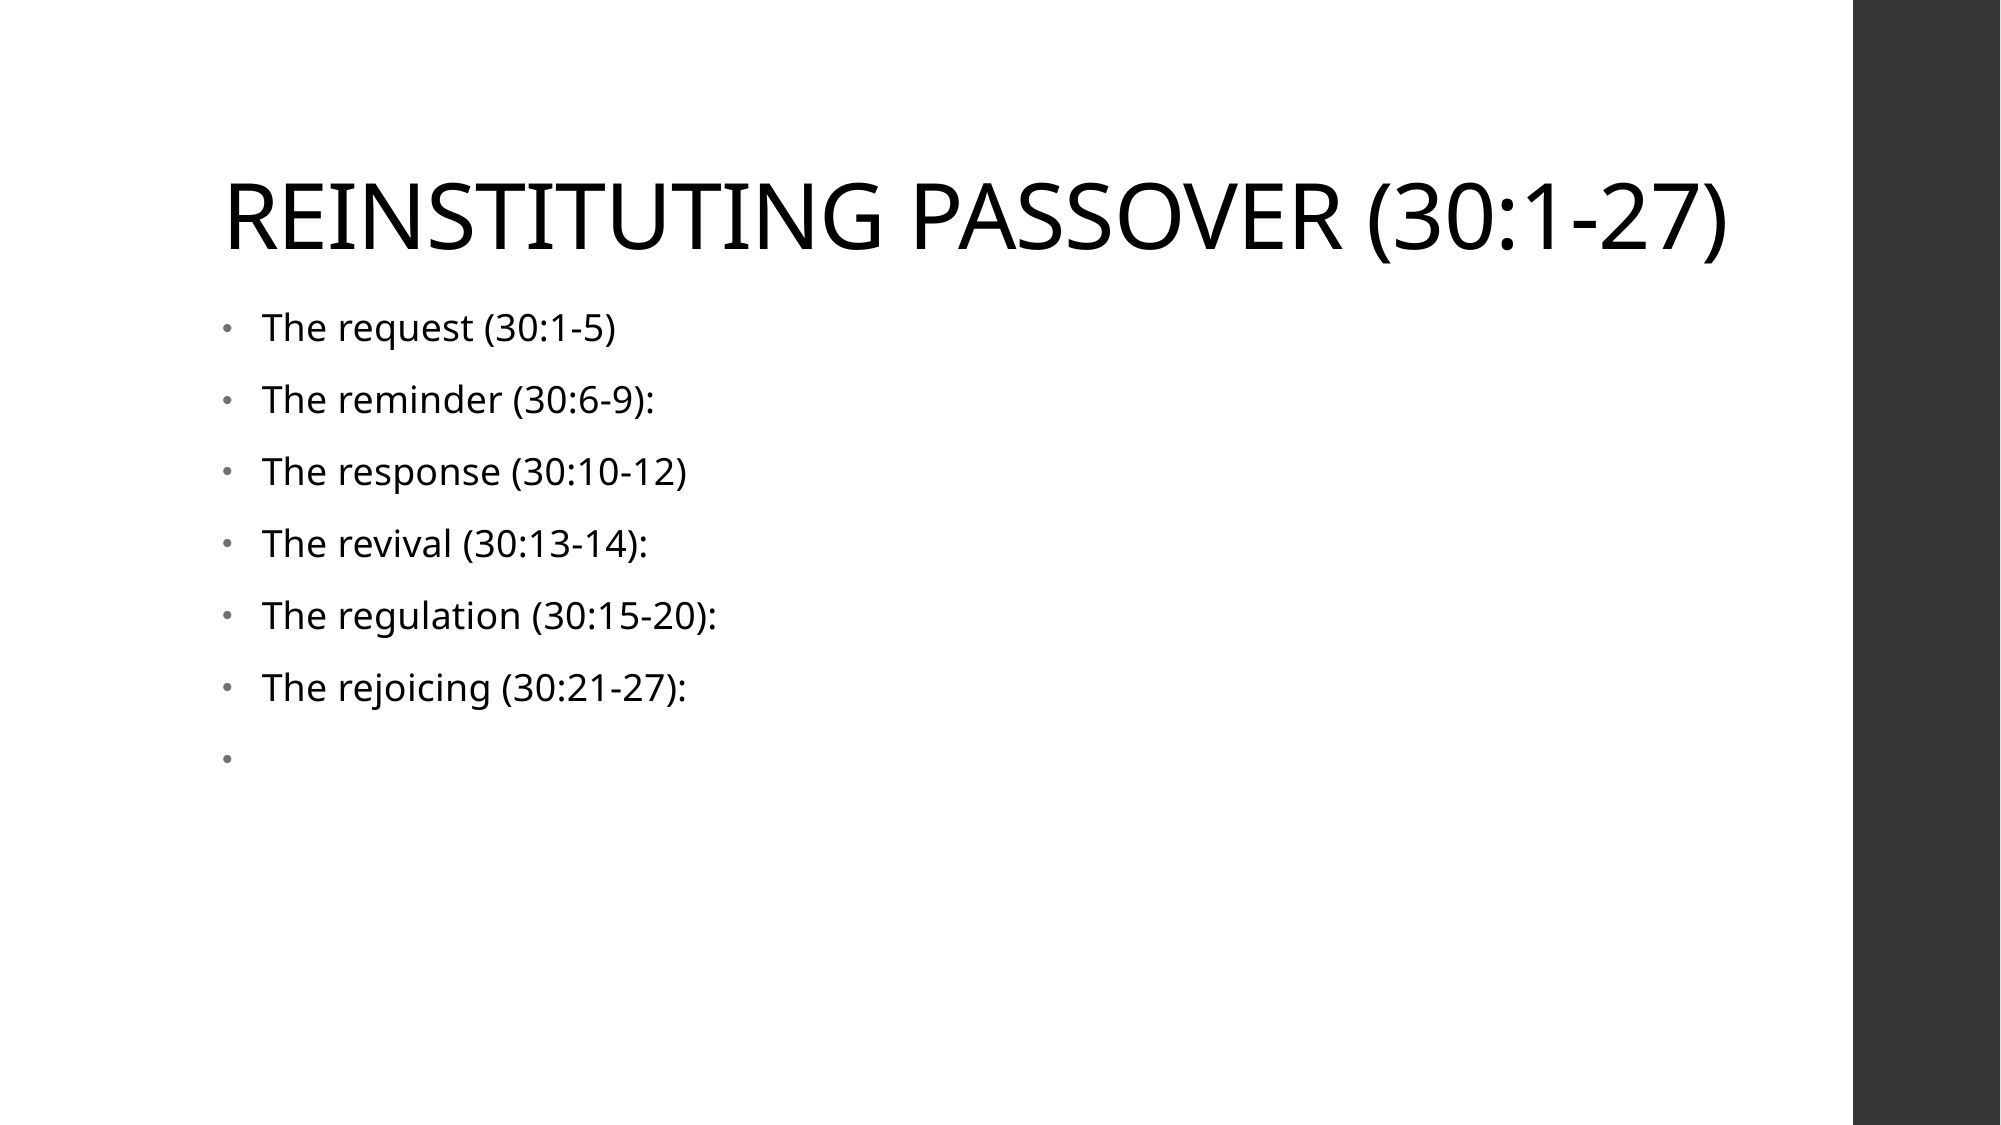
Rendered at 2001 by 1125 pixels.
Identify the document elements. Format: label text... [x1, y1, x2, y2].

title REINSTITUTING PASSOVER (30:1-27) [206, 60, 1797, 278]
list The request (30:1-5) The reminder (30:6-9): The response (30:10-12) The revival (30:13-14): The regulation (30:15-20): The rejoicing (30:21-27): [206, 299, 1617, 1014]
